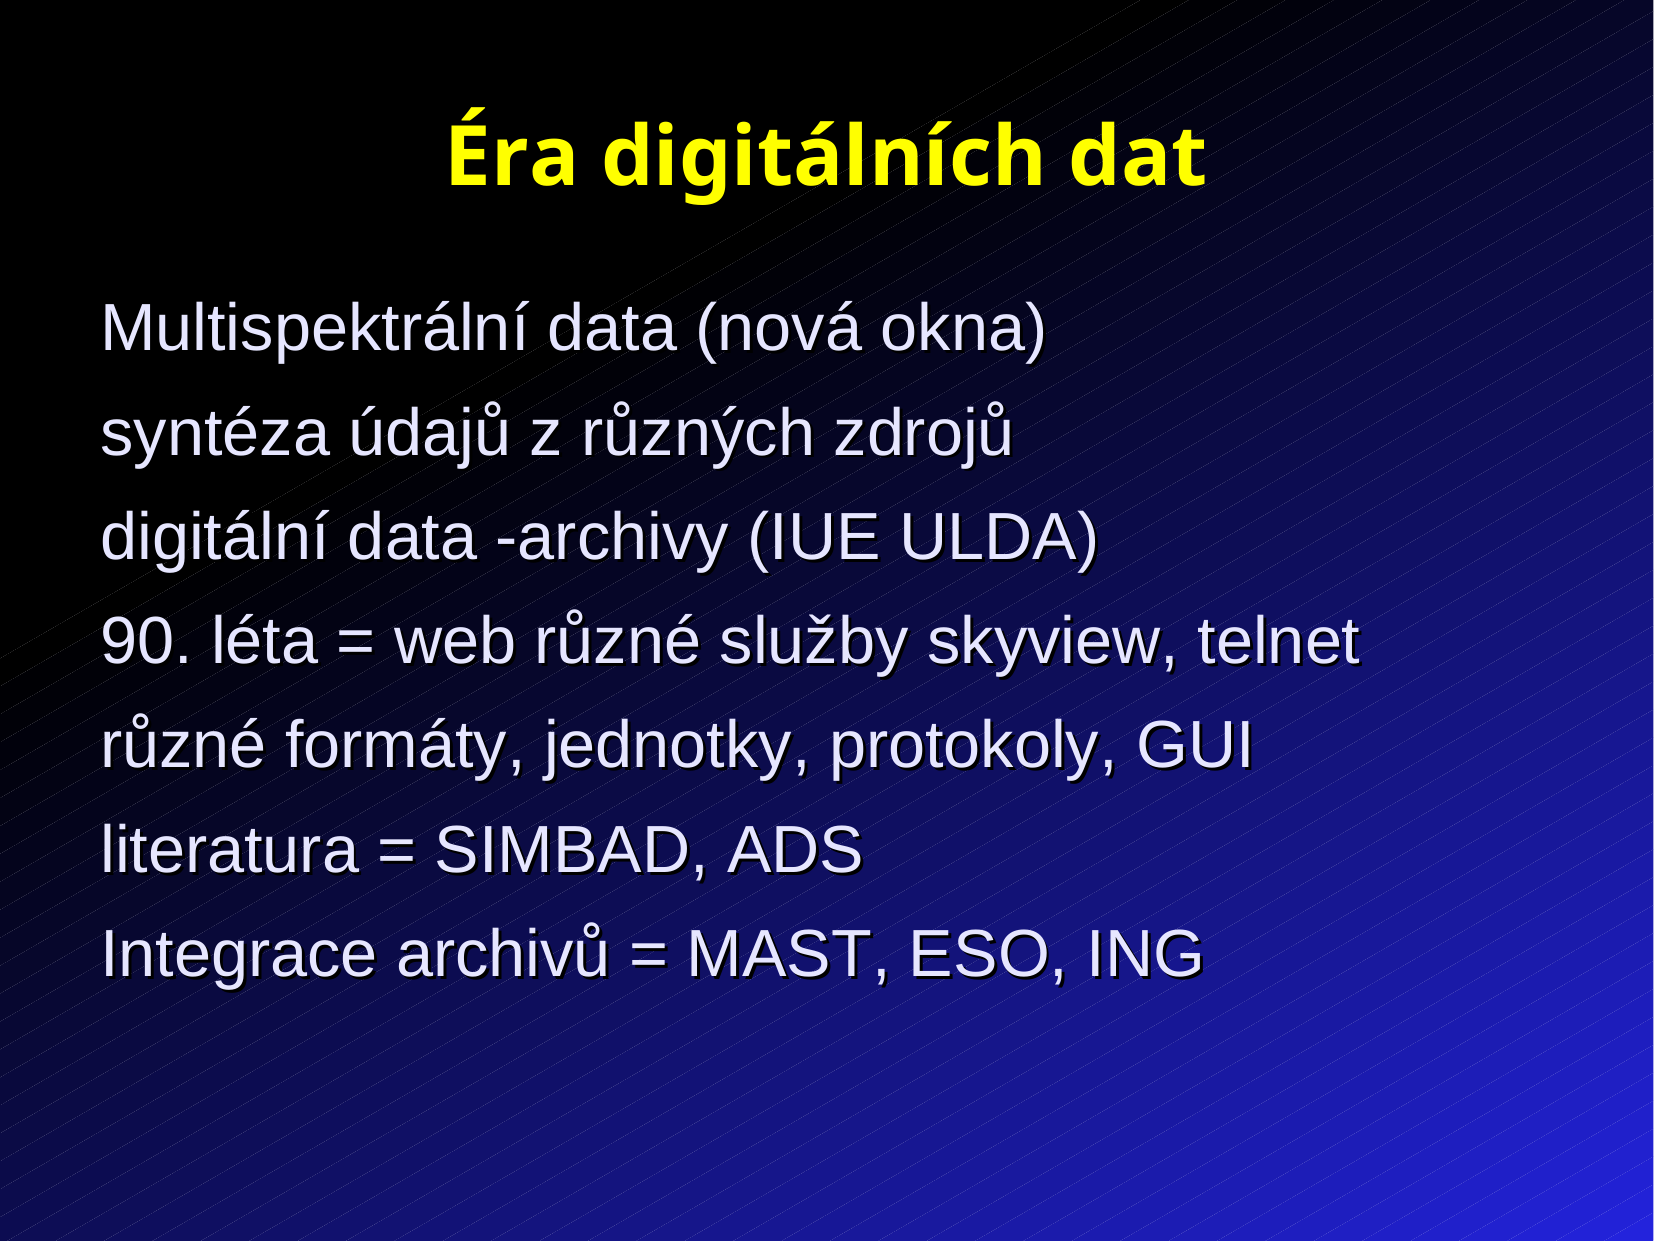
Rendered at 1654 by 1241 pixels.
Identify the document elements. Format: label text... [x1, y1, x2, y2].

title Éra digitálních dat [82, 49, 1571, 257]
list Multispektrální data (nová okna) syntéza údajů z různých zdrojů digitální data -archivy (IUE ULDA) 90. léta = web různé služby skyview, telnet různé formáty, jednotky, protokoly, GUI literatura = SIMBAD, ADS Integrace archivů = MAST, ESO, ING [82, 290, 1571, 1094]
